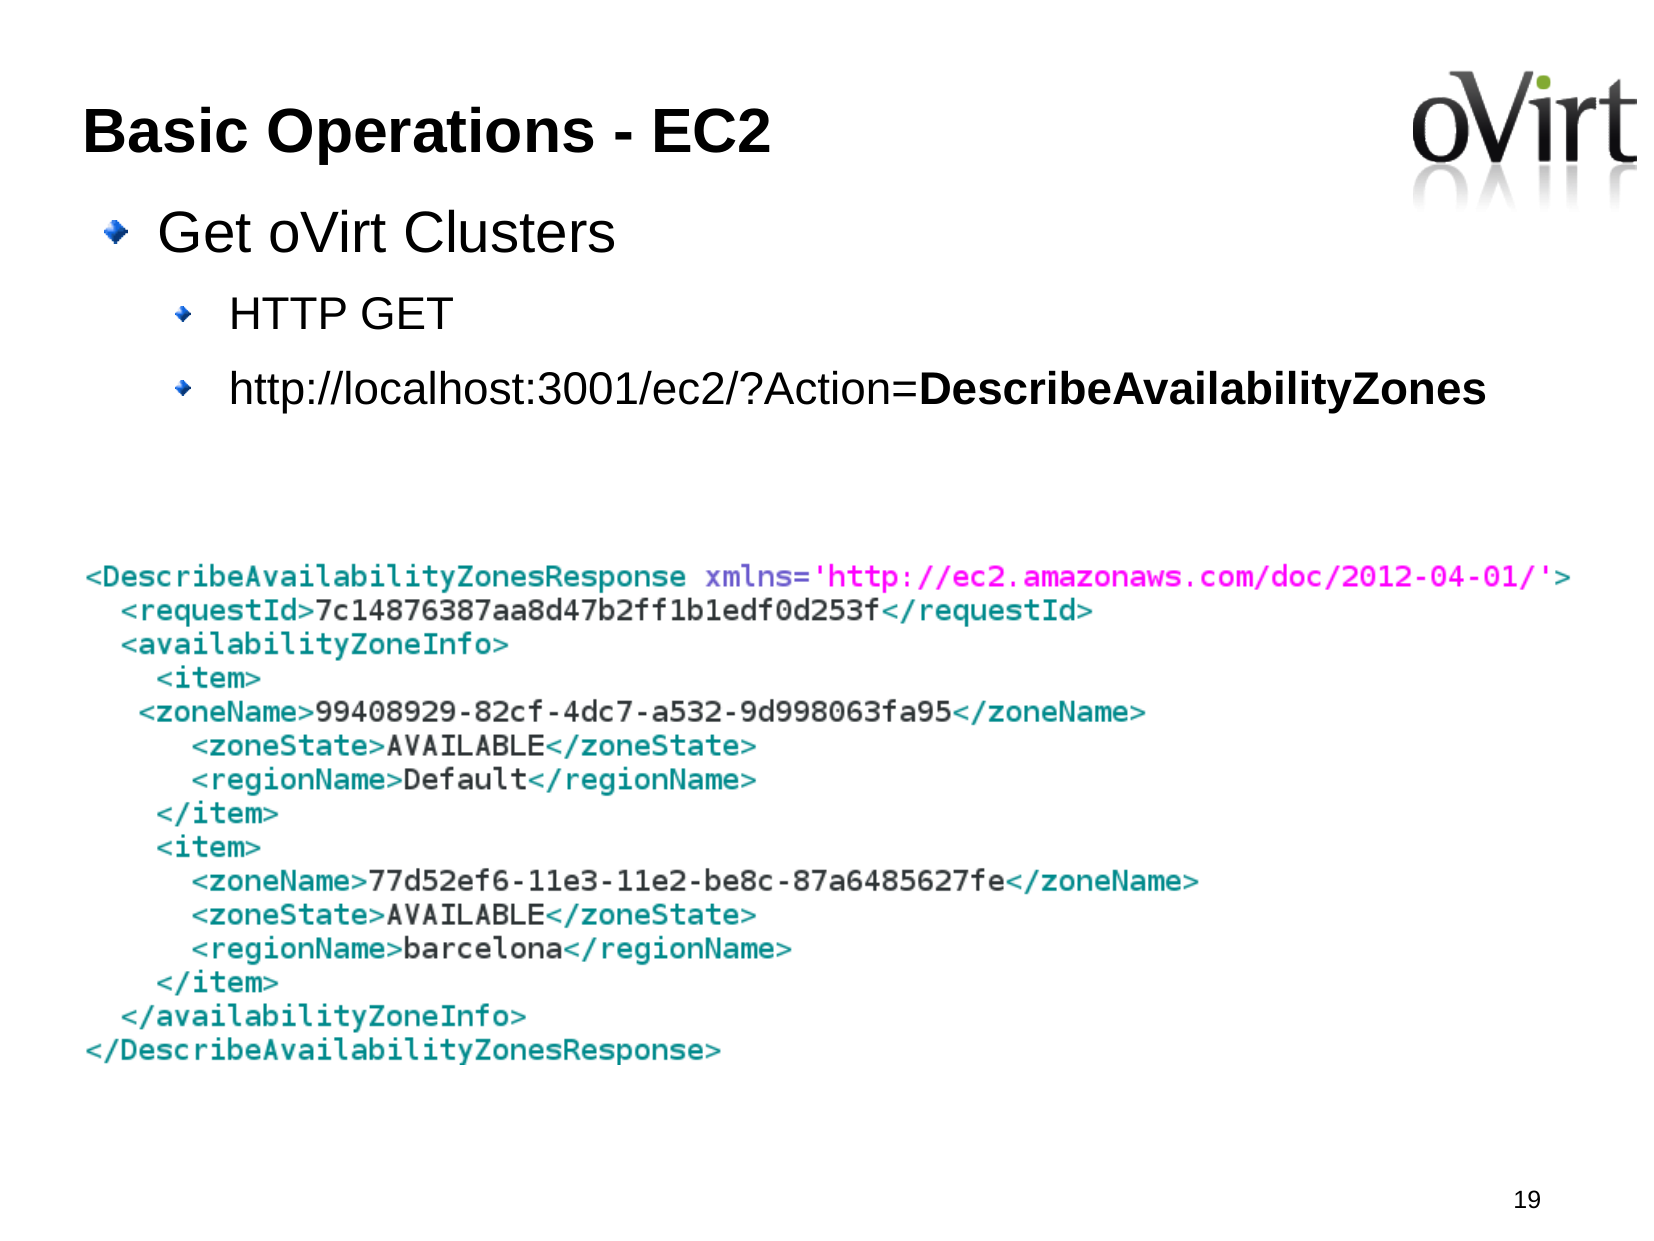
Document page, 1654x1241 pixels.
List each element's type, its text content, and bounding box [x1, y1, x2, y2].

picture [1413, 63, 1637, 212]
picture [82, 561, 1583, 1065]
list Get oVirt Clusters HTTP GET http://localhost:3001/ec2/?Action=DescribeAvailabilityZones [86, 199, 1576, 561]
title Basic Operations - EC2 [82, 37, 1303, 226]
